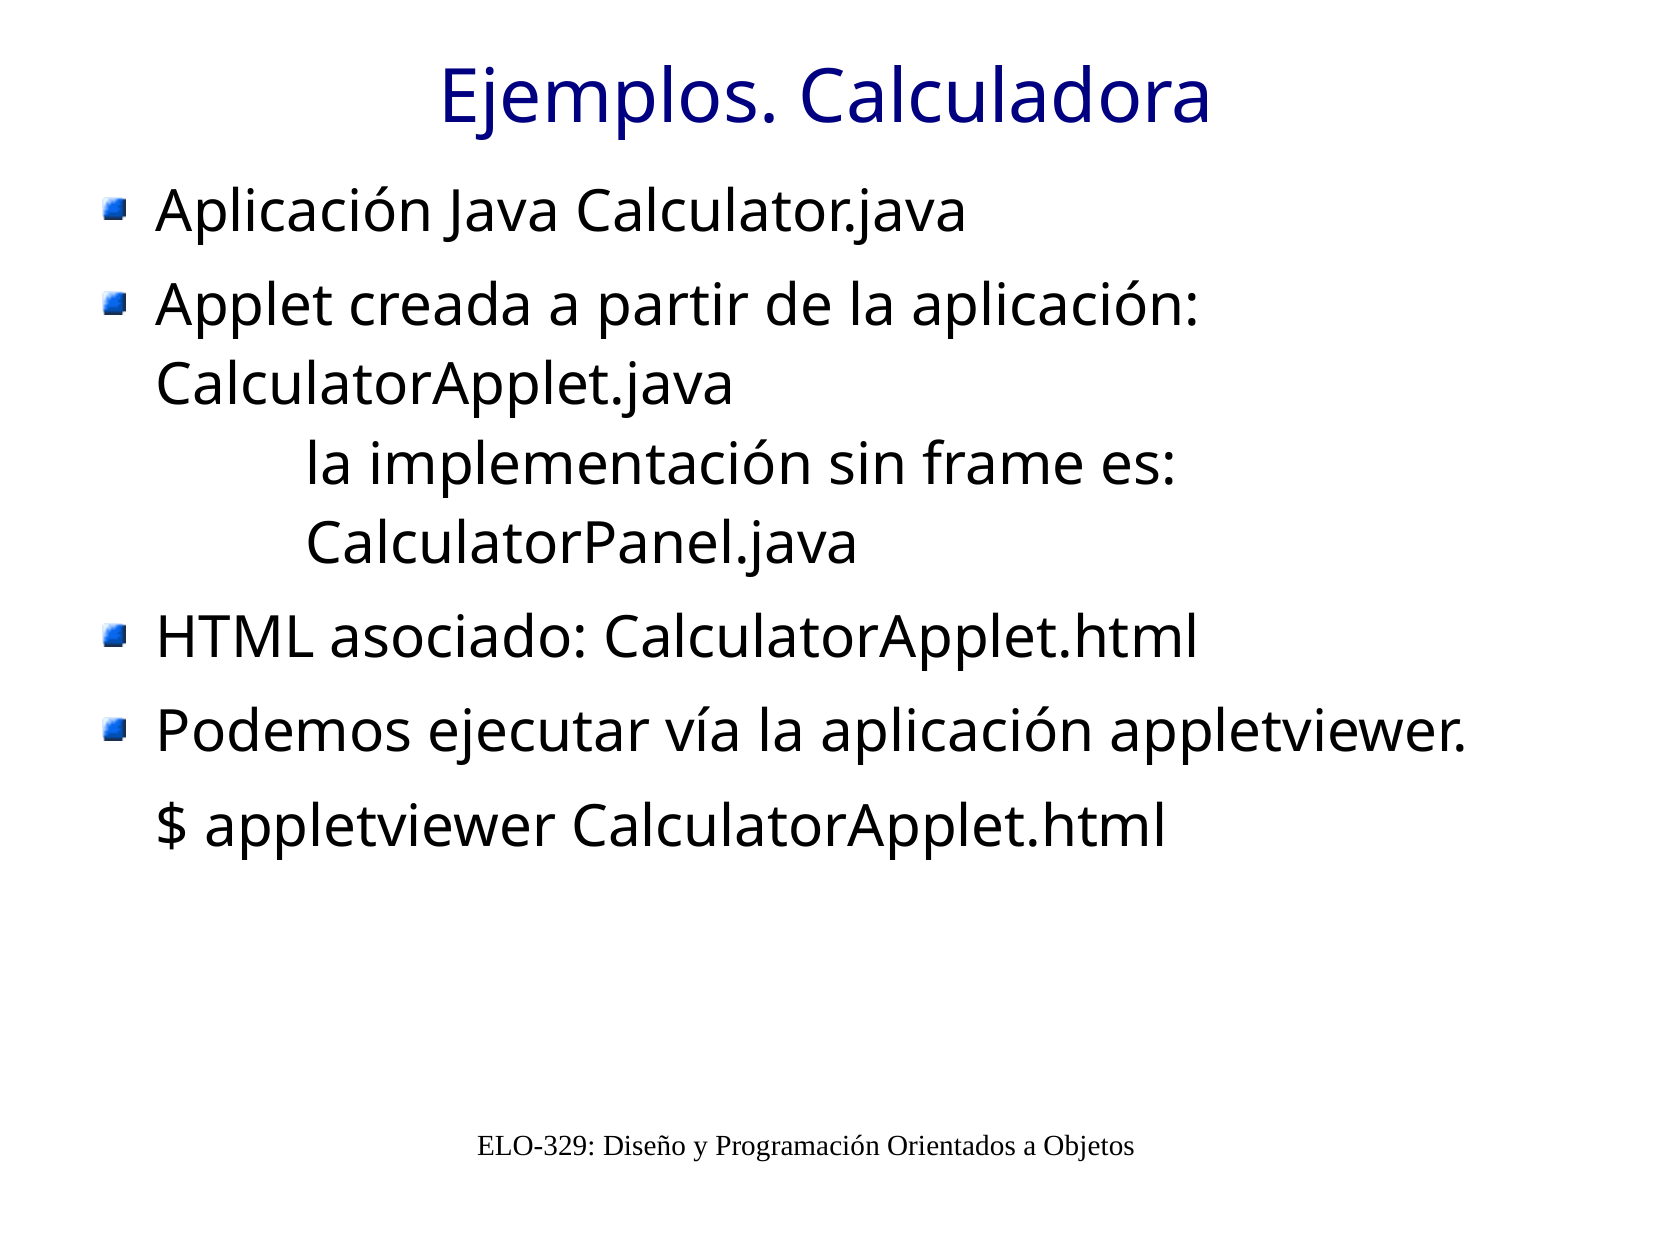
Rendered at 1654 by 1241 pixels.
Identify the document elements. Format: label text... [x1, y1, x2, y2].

title Ejemplos. Calculadora [82, 43, 1571, 145]
list Aplicación Java Calculator.java Applet creada a partir de la aplicación: CalculatorApplet.java la implementación sin frame es: CalculatorPanel.java HTML asociado: CalculatorApplet.html Podemos ejecutar vía la aplicación appletviewer. $ appletviewer CalculatorApplet.html [81, 169, 1571, 1124]
